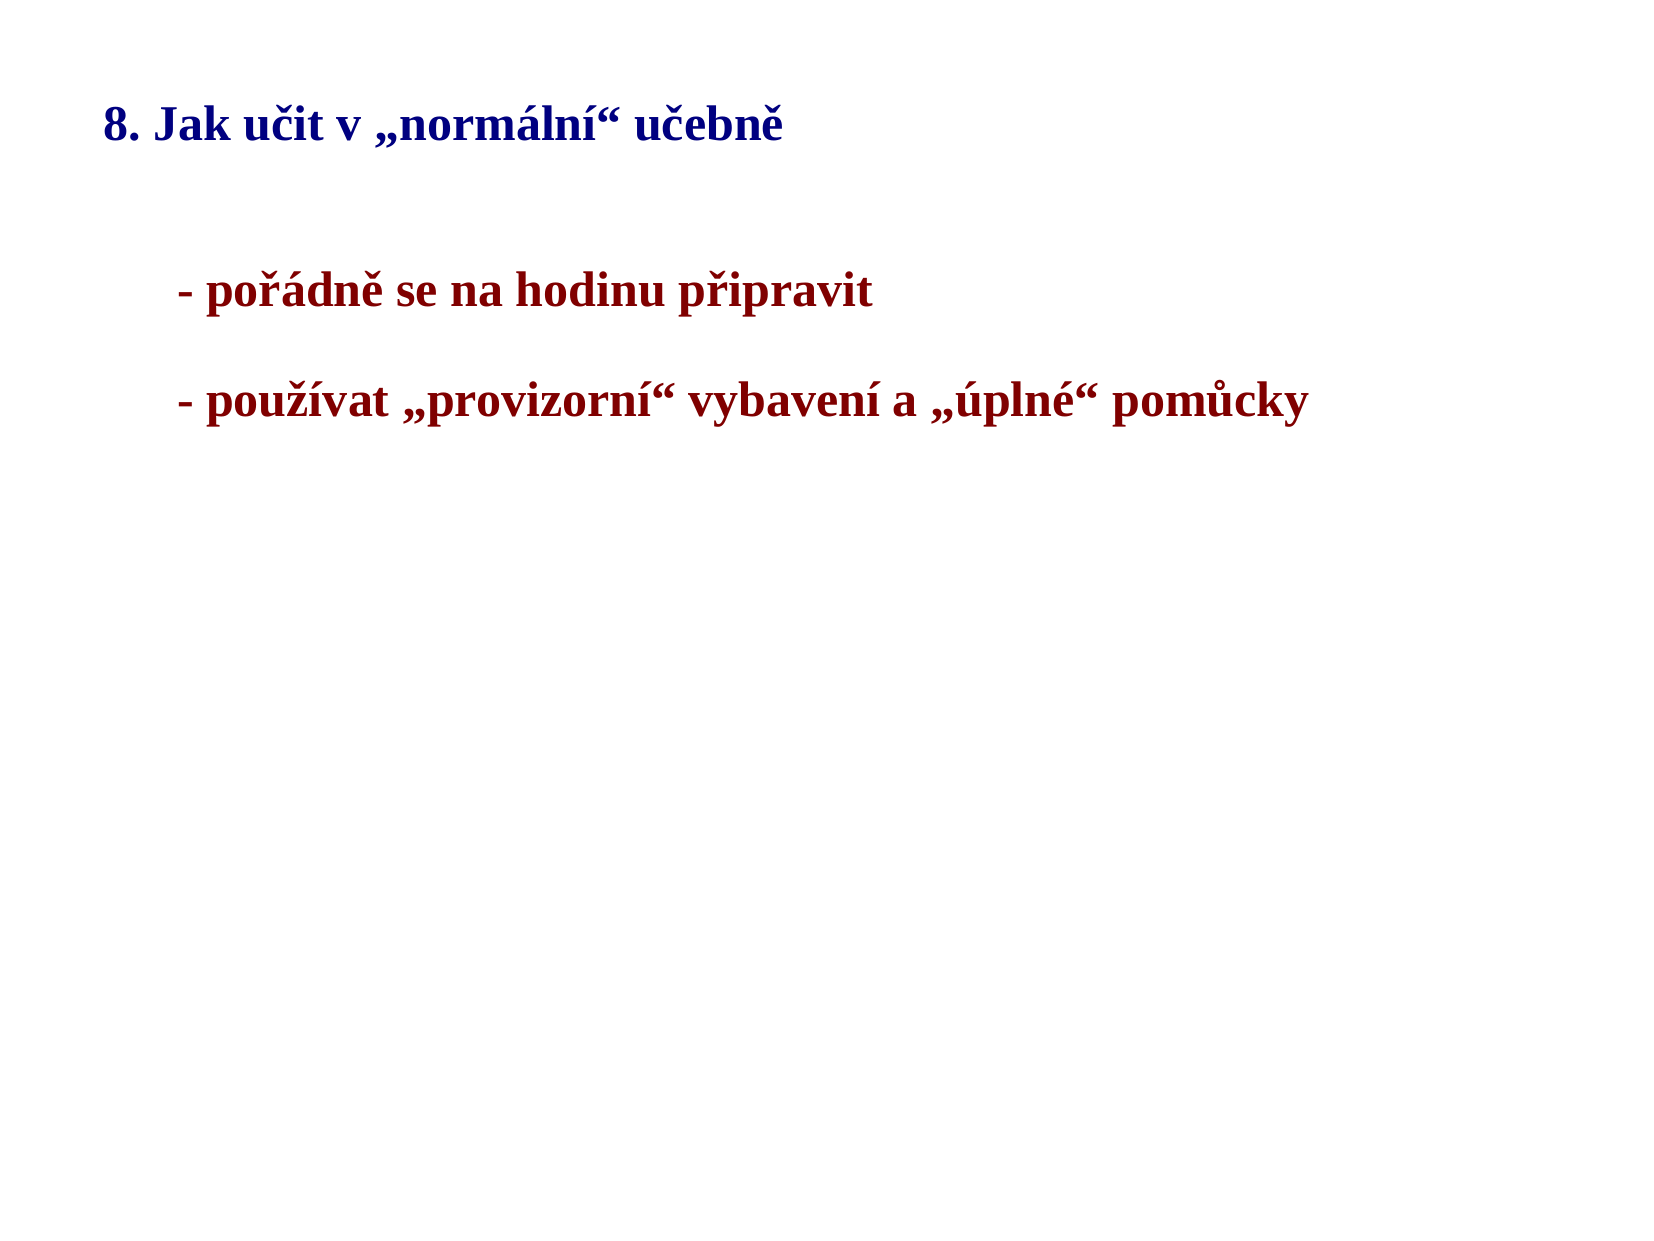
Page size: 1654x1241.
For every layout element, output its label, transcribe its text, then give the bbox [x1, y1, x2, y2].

text_box 8. Jak učit v „normální“ učebně - pořádně se na hodinu připravit - používat „provizorní“ vybavení a „úplné“ pomůcky [88, 88, 1325, 443]
